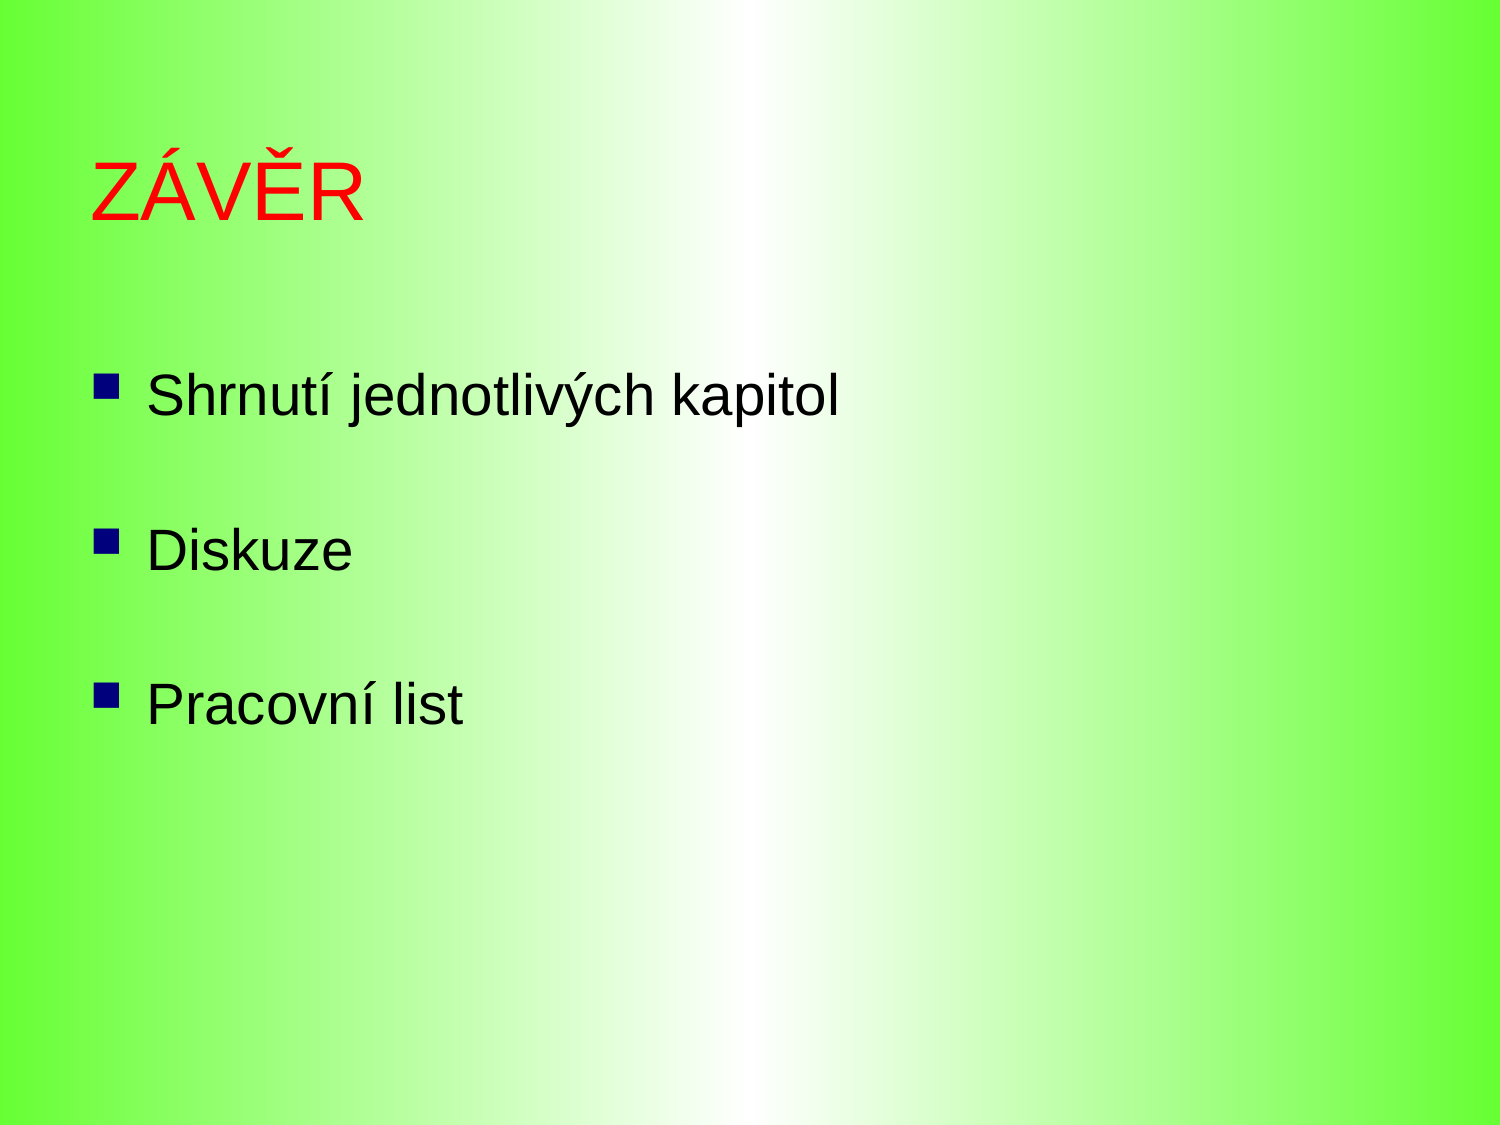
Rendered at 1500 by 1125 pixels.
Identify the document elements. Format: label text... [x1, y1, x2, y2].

list Shrnutí jednotlivých kapitol Diskuze Pracovní list [75, 349, 1426, 1071]
title ZÁVĚR [75, 75, 1426, 301]
